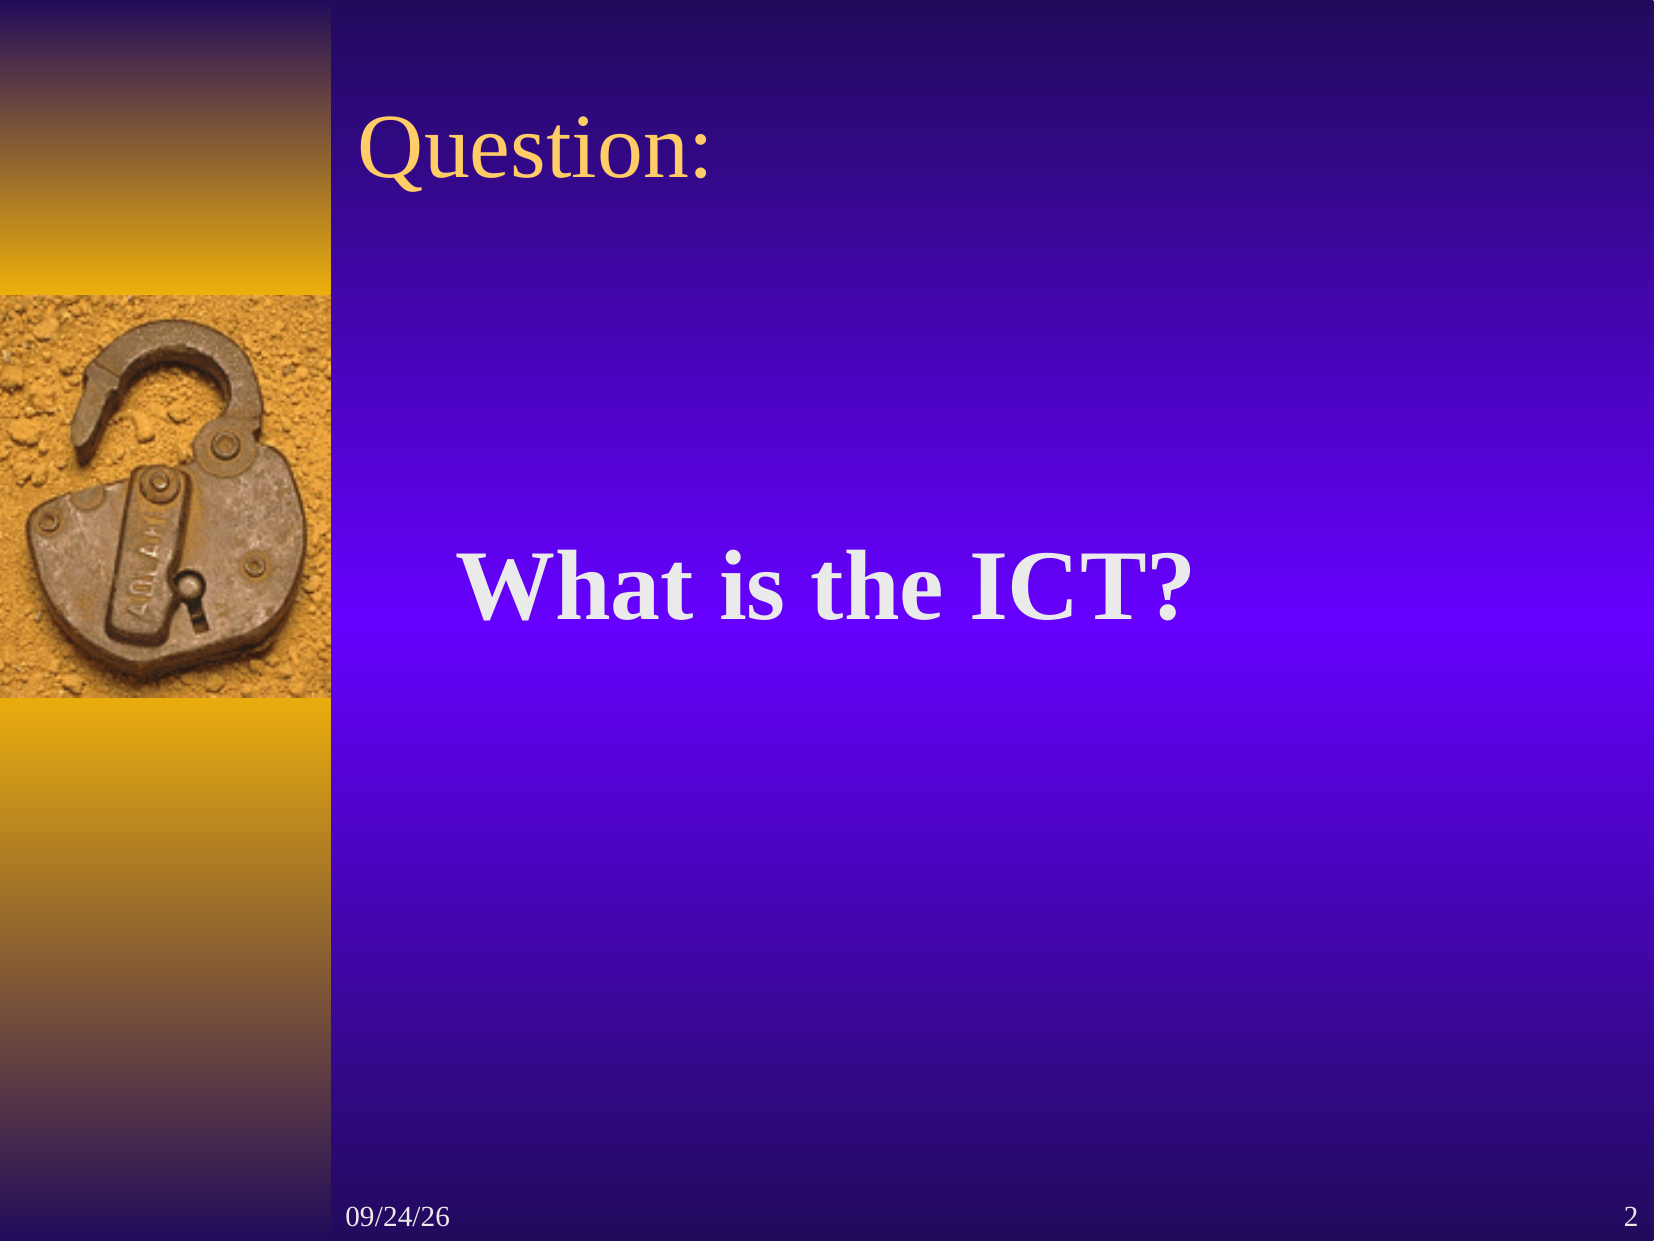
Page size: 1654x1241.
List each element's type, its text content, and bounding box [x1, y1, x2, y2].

picture [0, 295, 331, 698]
title Question: [357, 65, 1172, 228]
subtitle What is the ICT? [455, 292, 1628, 879]
